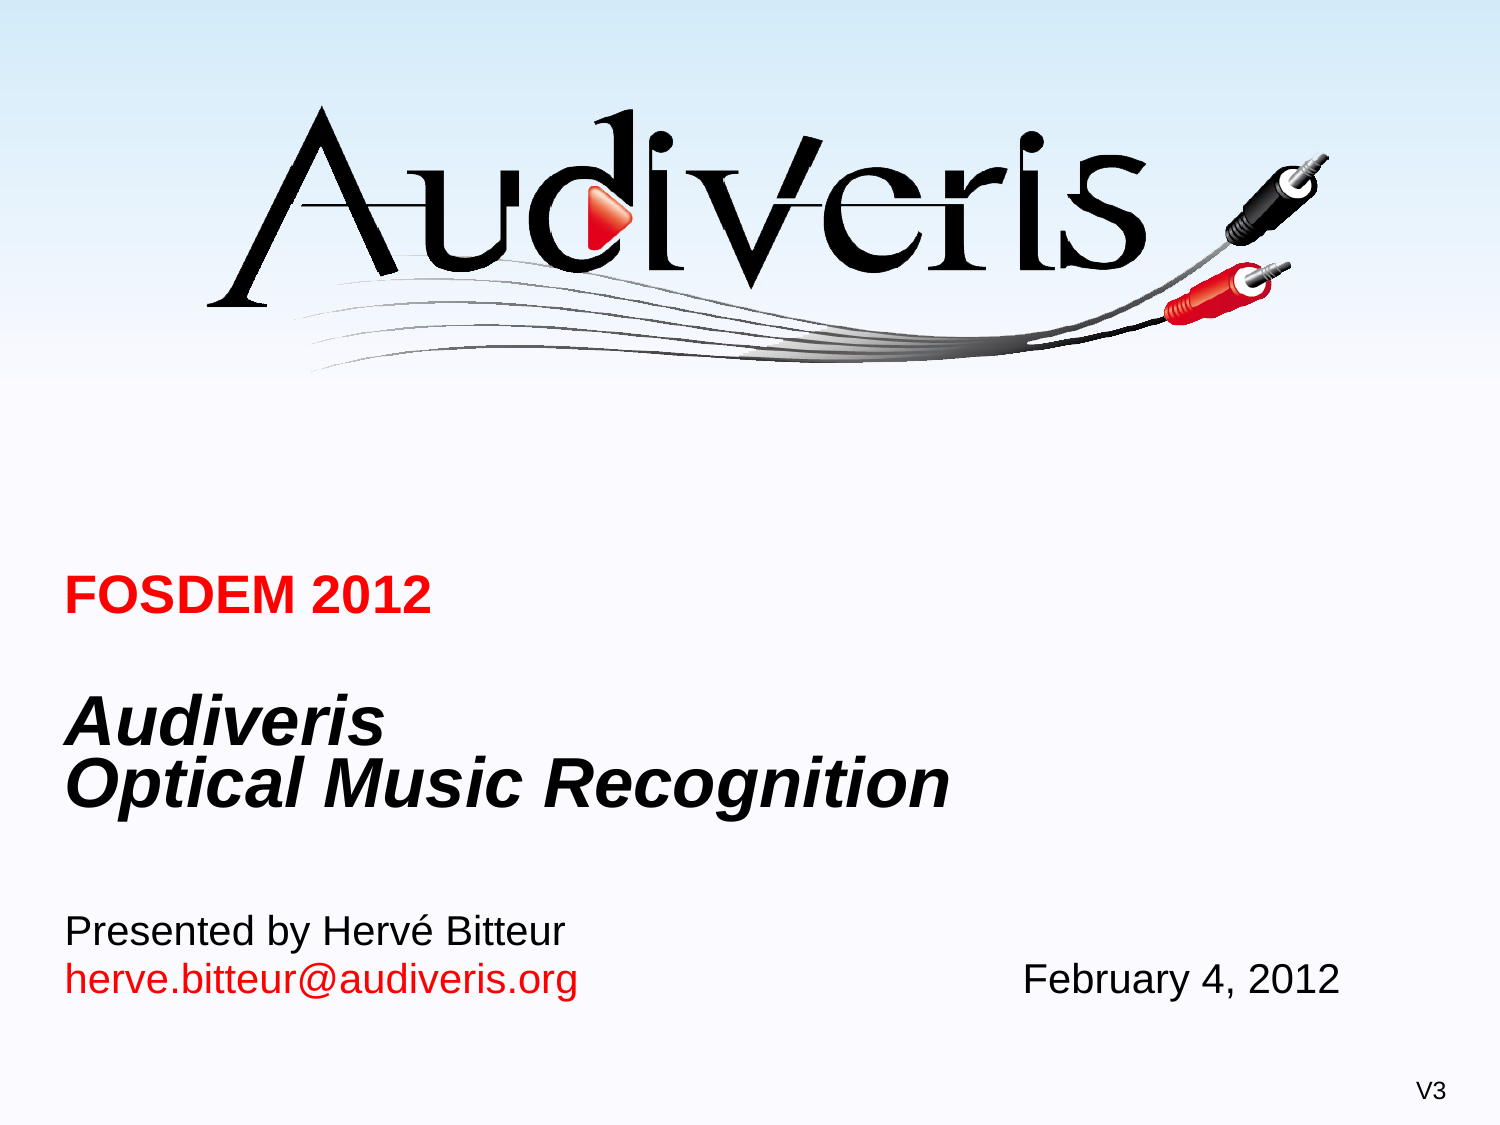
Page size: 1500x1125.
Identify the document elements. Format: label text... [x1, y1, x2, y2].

text_box FOSDEM 2012 Audiveris Optical Music Recognition Presented by Hervé Bitteur herve.bitteur@audiveris.org February 4, 2012 V3 [64, 560, 1447, 1093]
picture [206, 59, 1329, 414]
